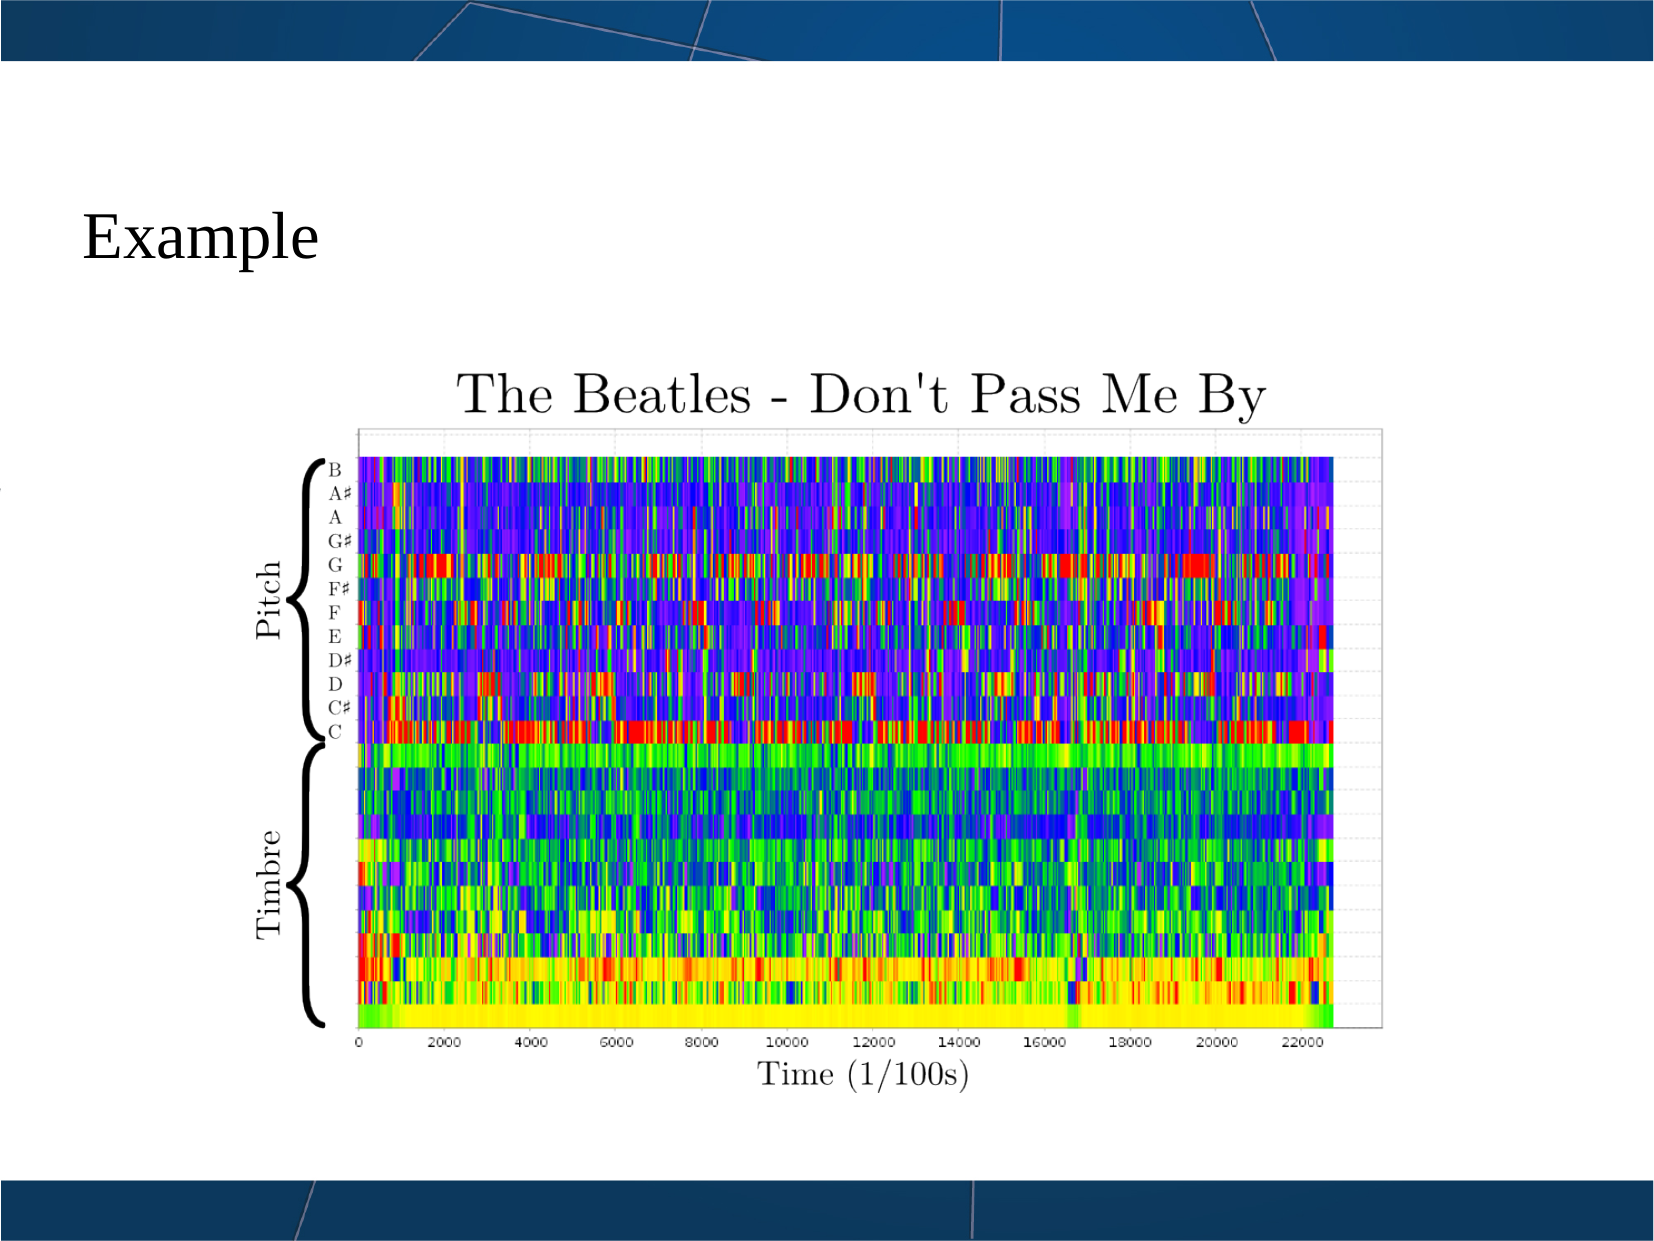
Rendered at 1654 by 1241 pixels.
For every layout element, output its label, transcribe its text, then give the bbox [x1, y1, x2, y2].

picture [0, 0, 1654, 1241]
title Example [82, 132, 1571, 340]
